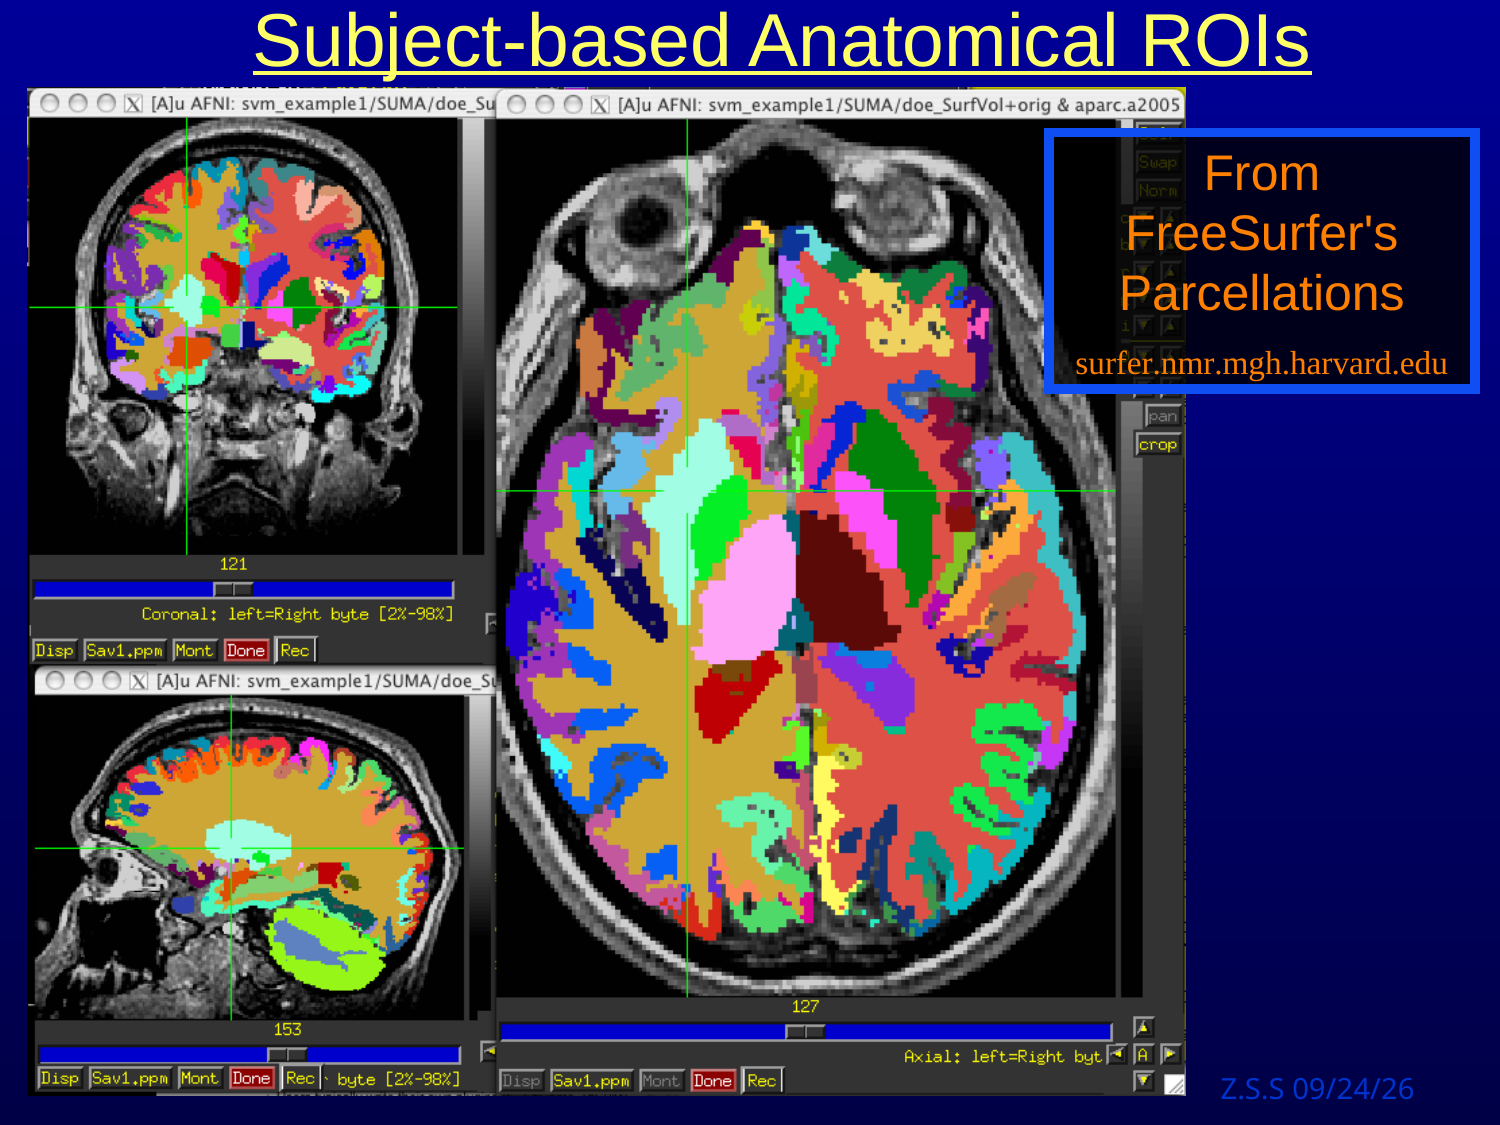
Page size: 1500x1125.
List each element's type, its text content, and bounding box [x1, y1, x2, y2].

title Subject-based Anatomical ROIs [122, 0, 1442, 107]
text_box From FreeSurfer's Parcellations surfer.nmr.mgh.harvard.edu [1048, 132, 1476, 389]
picture [27, 87, 1186, 1096]
